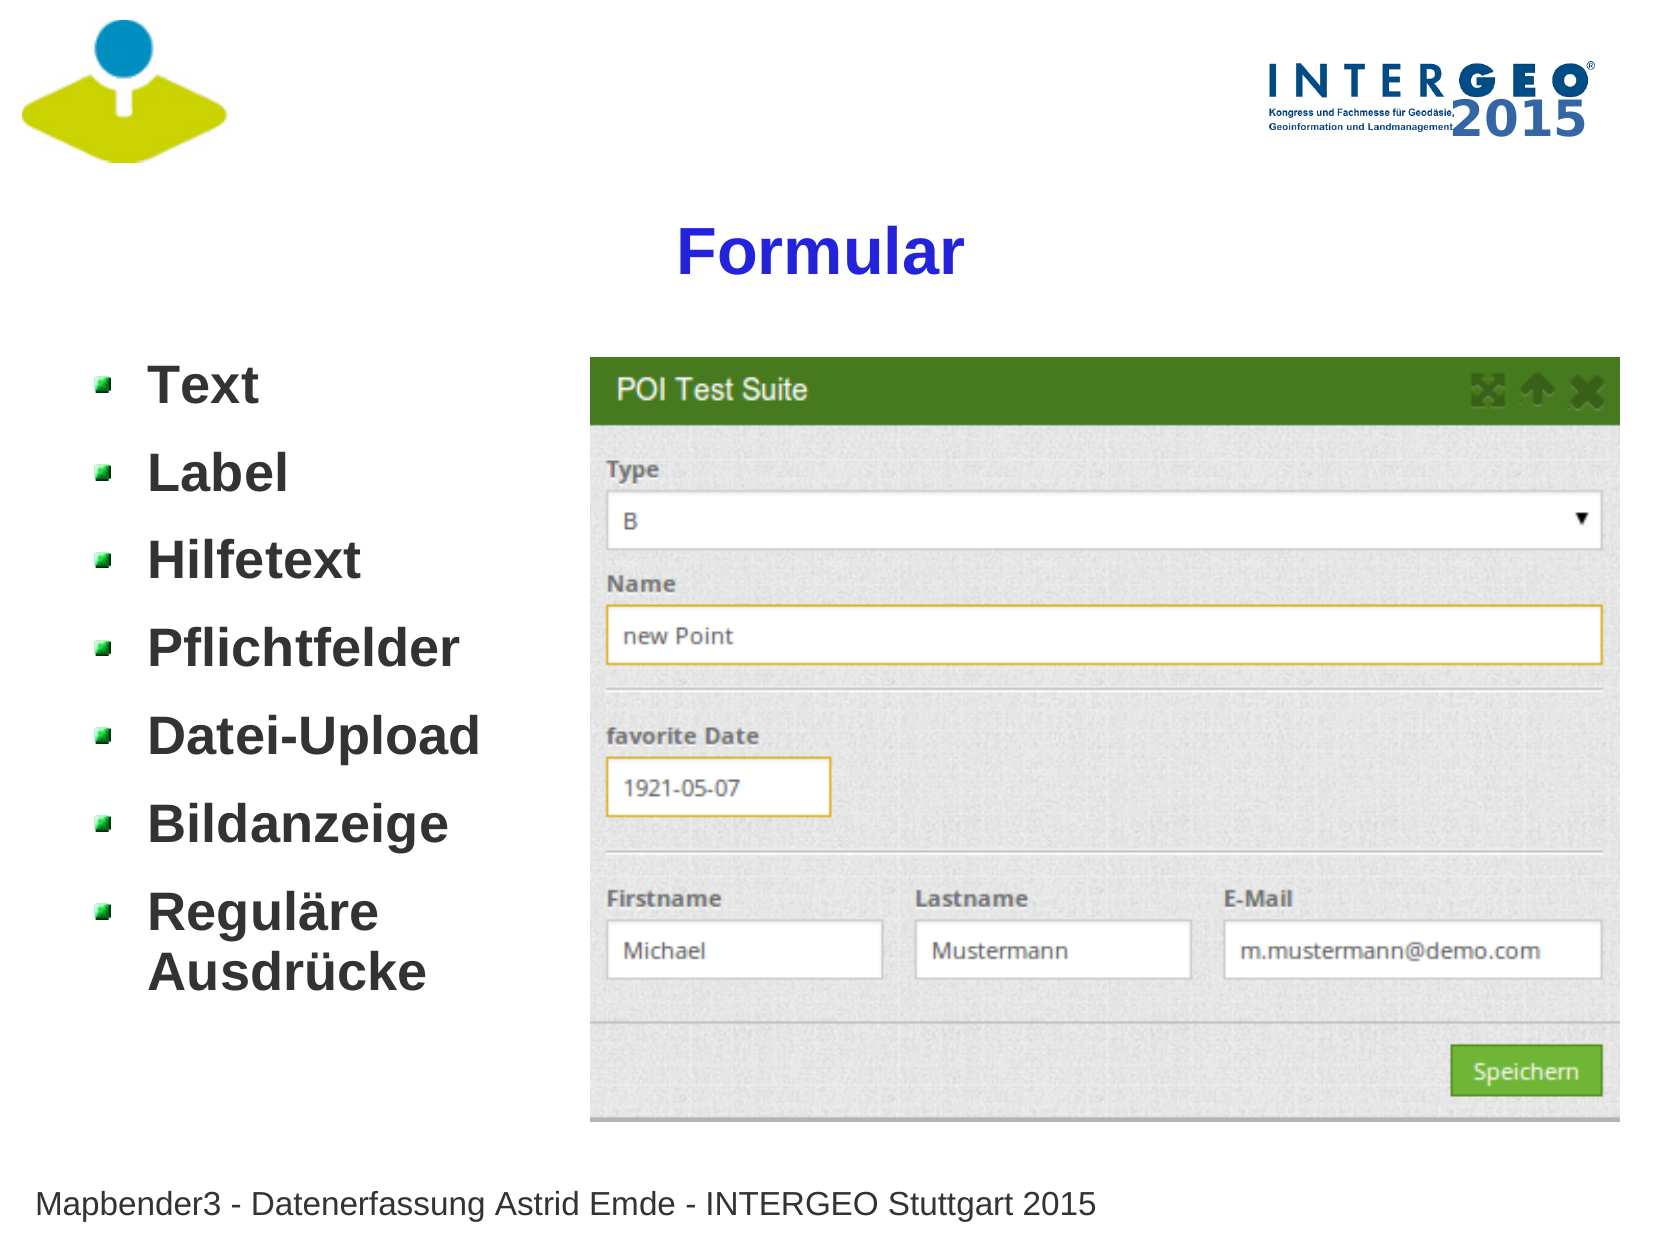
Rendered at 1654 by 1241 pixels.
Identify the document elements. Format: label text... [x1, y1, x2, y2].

picture [590, 357, 1620, 1123]
list Text Label Hilfetext Pflichtfelder Datei-Upload Bildanzeige Reguläre Ausdrücke [76, 354, 1565, 1173]
picture [1496, 105, 1507, 130]
picture [22, 20, 231, 163]
picture [1269, 61, 1595, 132]
title Formular [76, 177, 1565, 325]
